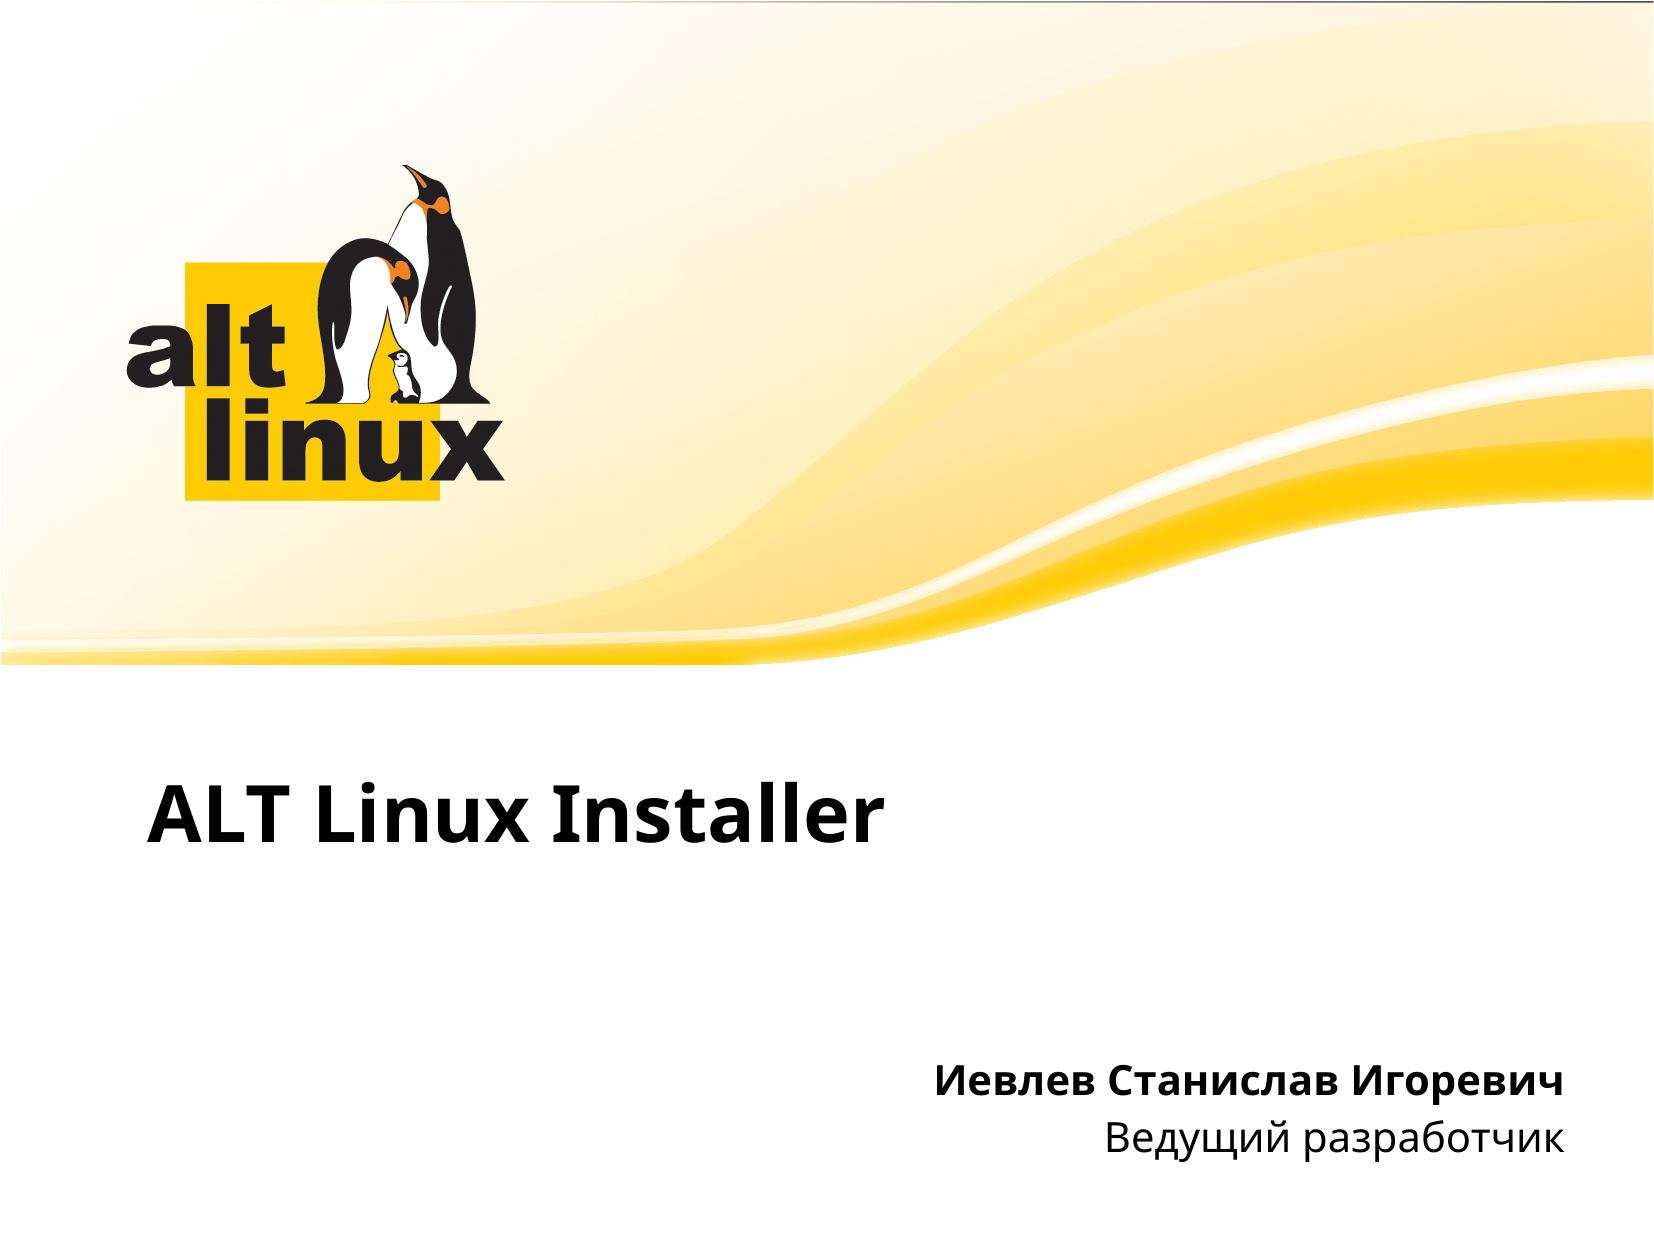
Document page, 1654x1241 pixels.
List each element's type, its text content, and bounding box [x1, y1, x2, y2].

picture [1, 1, 1654, 1241]
title ALT Linux Installer [147, 708, 1536, 916]
subtitle Иевлев Станислав Игоревич Ведущий разработчик [620, 1033, 1565, 1182]
